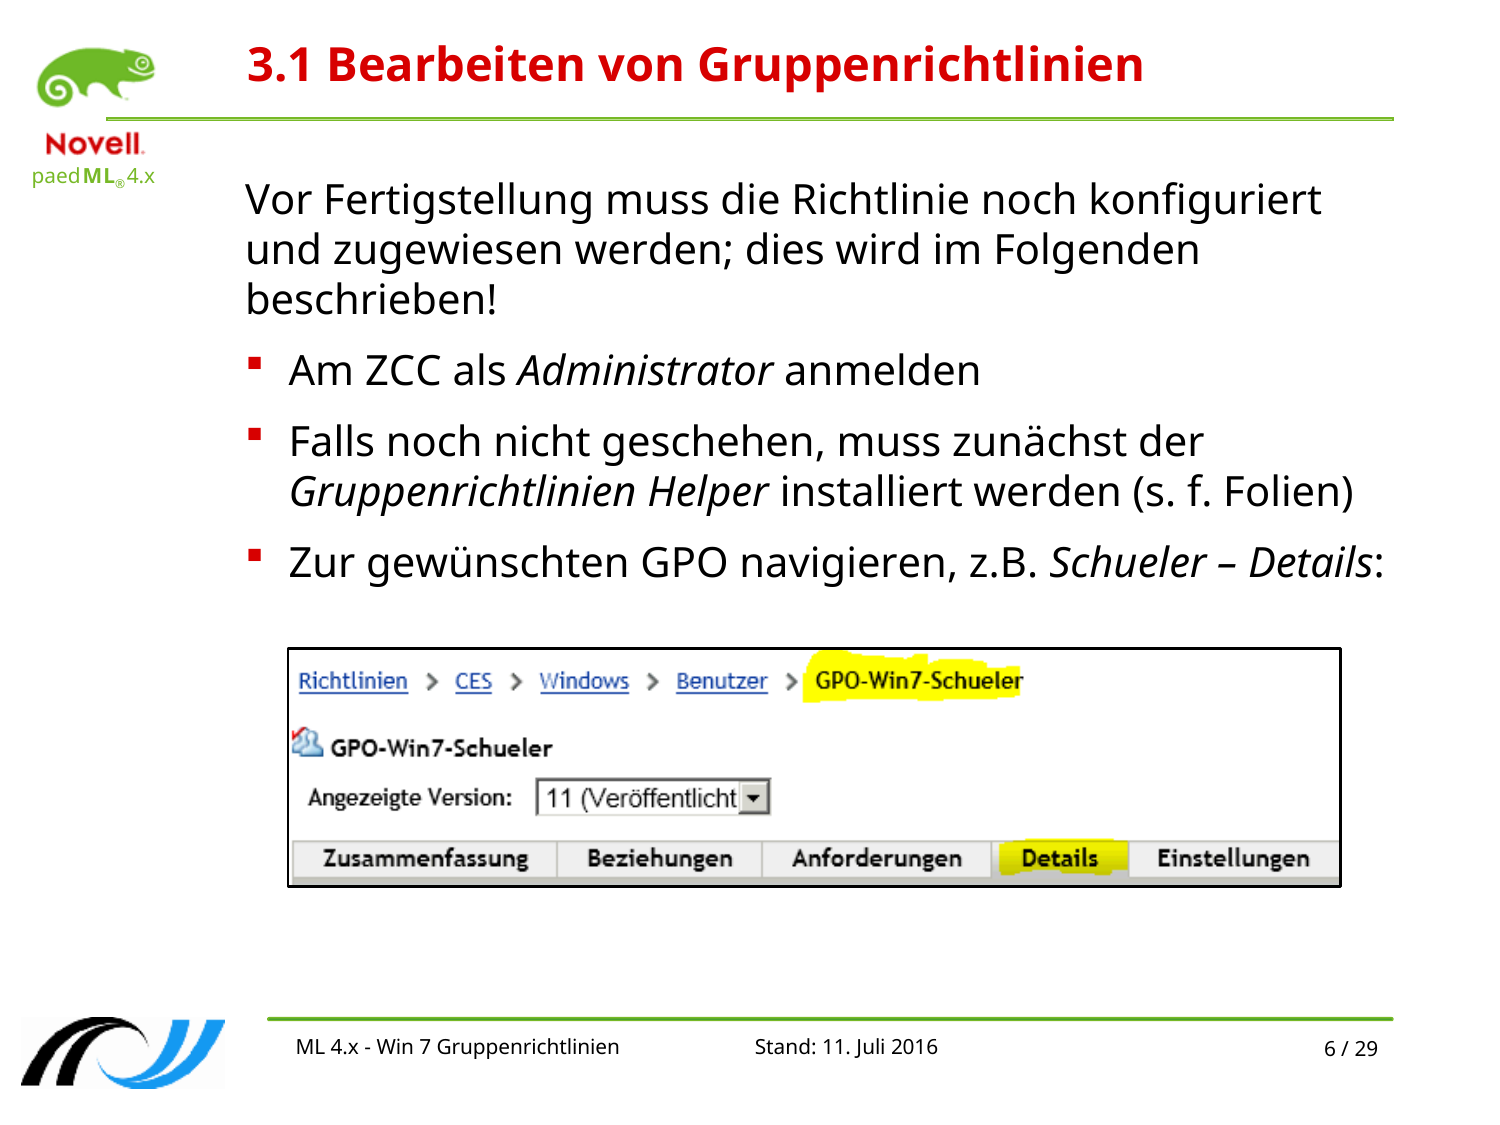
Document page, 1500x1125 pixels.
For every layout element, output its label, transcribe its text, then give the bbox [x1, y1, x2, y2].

picture [24, 32, 167, 175]
picture [21, 1017, 225, 1089]
title 3.1 Bearbeiten von Gruppenrichtlinien [232, 12, 1388, 113]
picture [289, 649, 1340, 886]
list Vor Fertigstellung muss die Richtlinie noch konfiguriert und zugewiesen werden; dies wird im Folgenden beschrieben! Am ZCC als Administrator anmelden Falls noch nicht geschehen, muss zunächst der Gruppenrichtlinien Helper installiert werden (s. f. Folien) Zur gewünschten GPO navigieren, z.B. Schueler – Details: [230, 165, 1430, 855]
